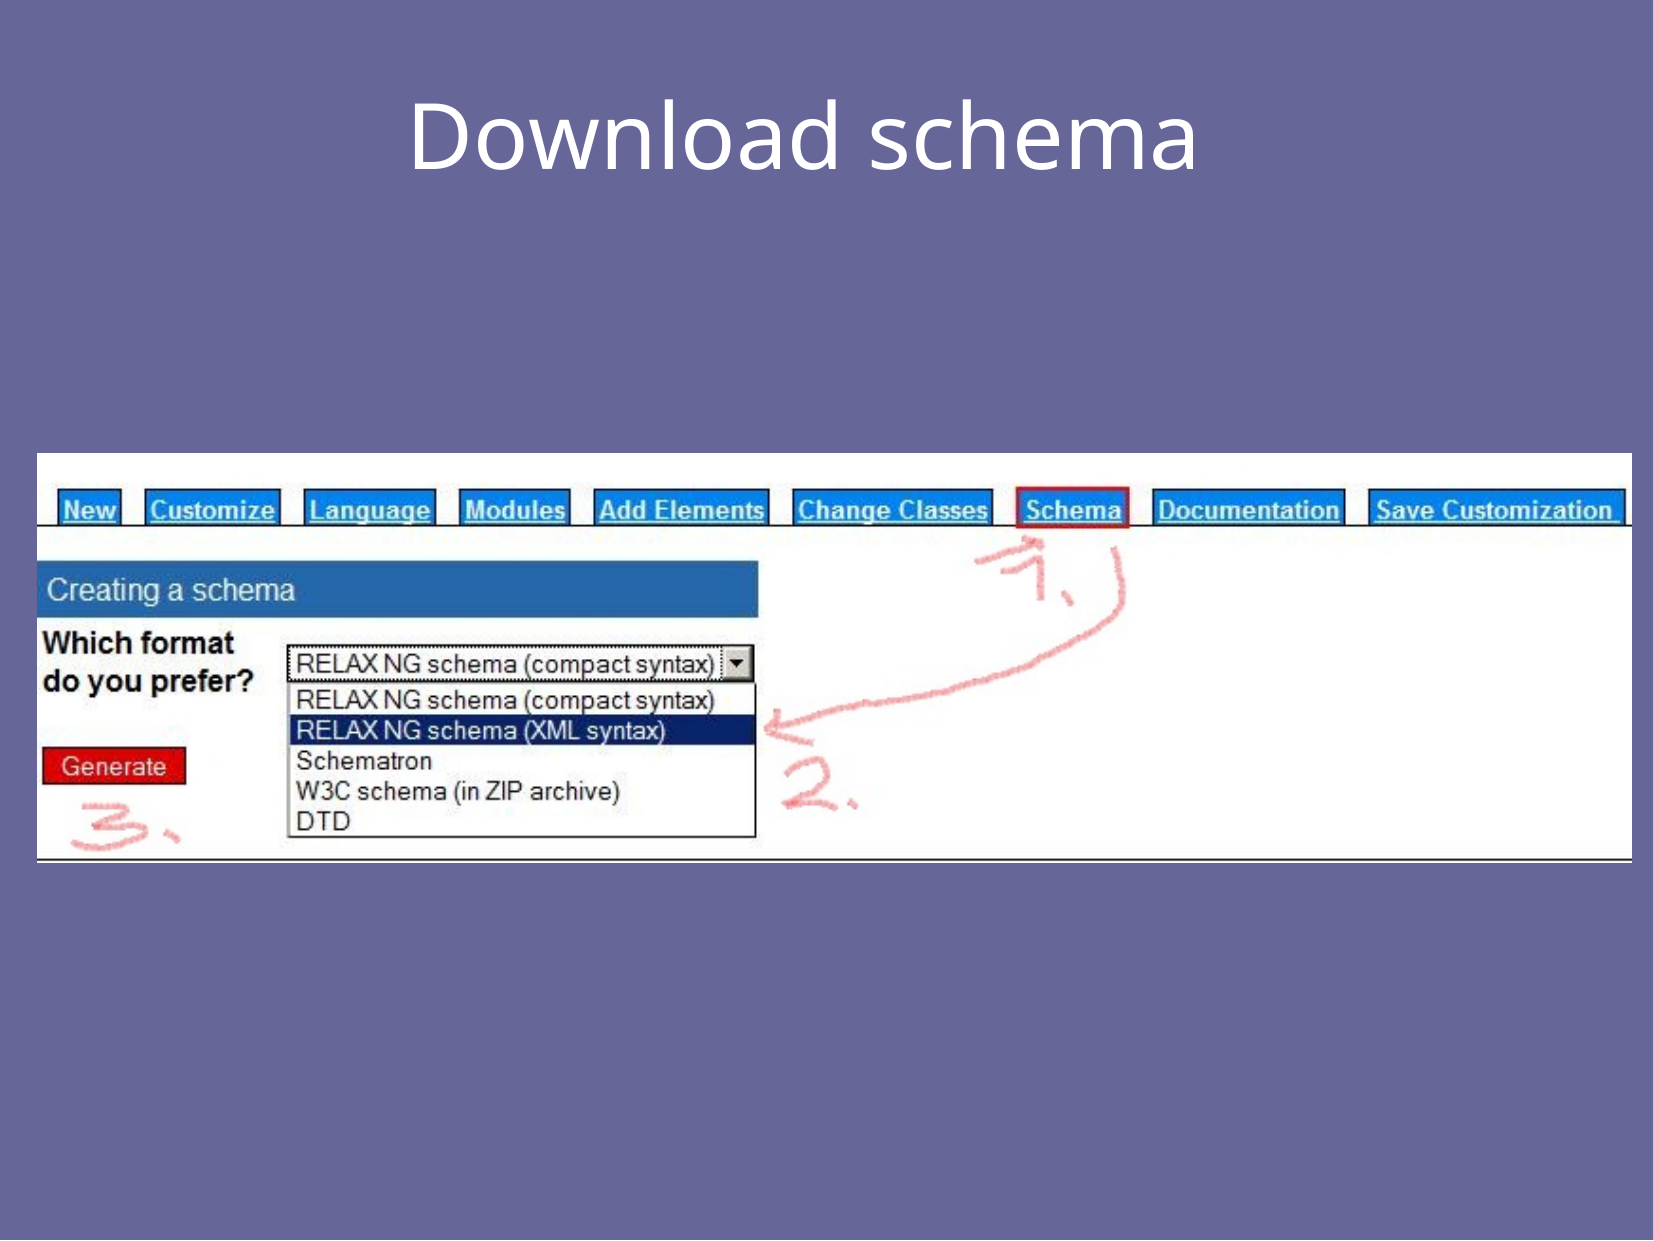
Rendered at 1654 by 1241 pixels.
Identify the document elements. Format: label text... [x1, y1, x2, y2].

title Download schema [112, 37, 1525, 230]
picture [37, 453, 1632, 863]
